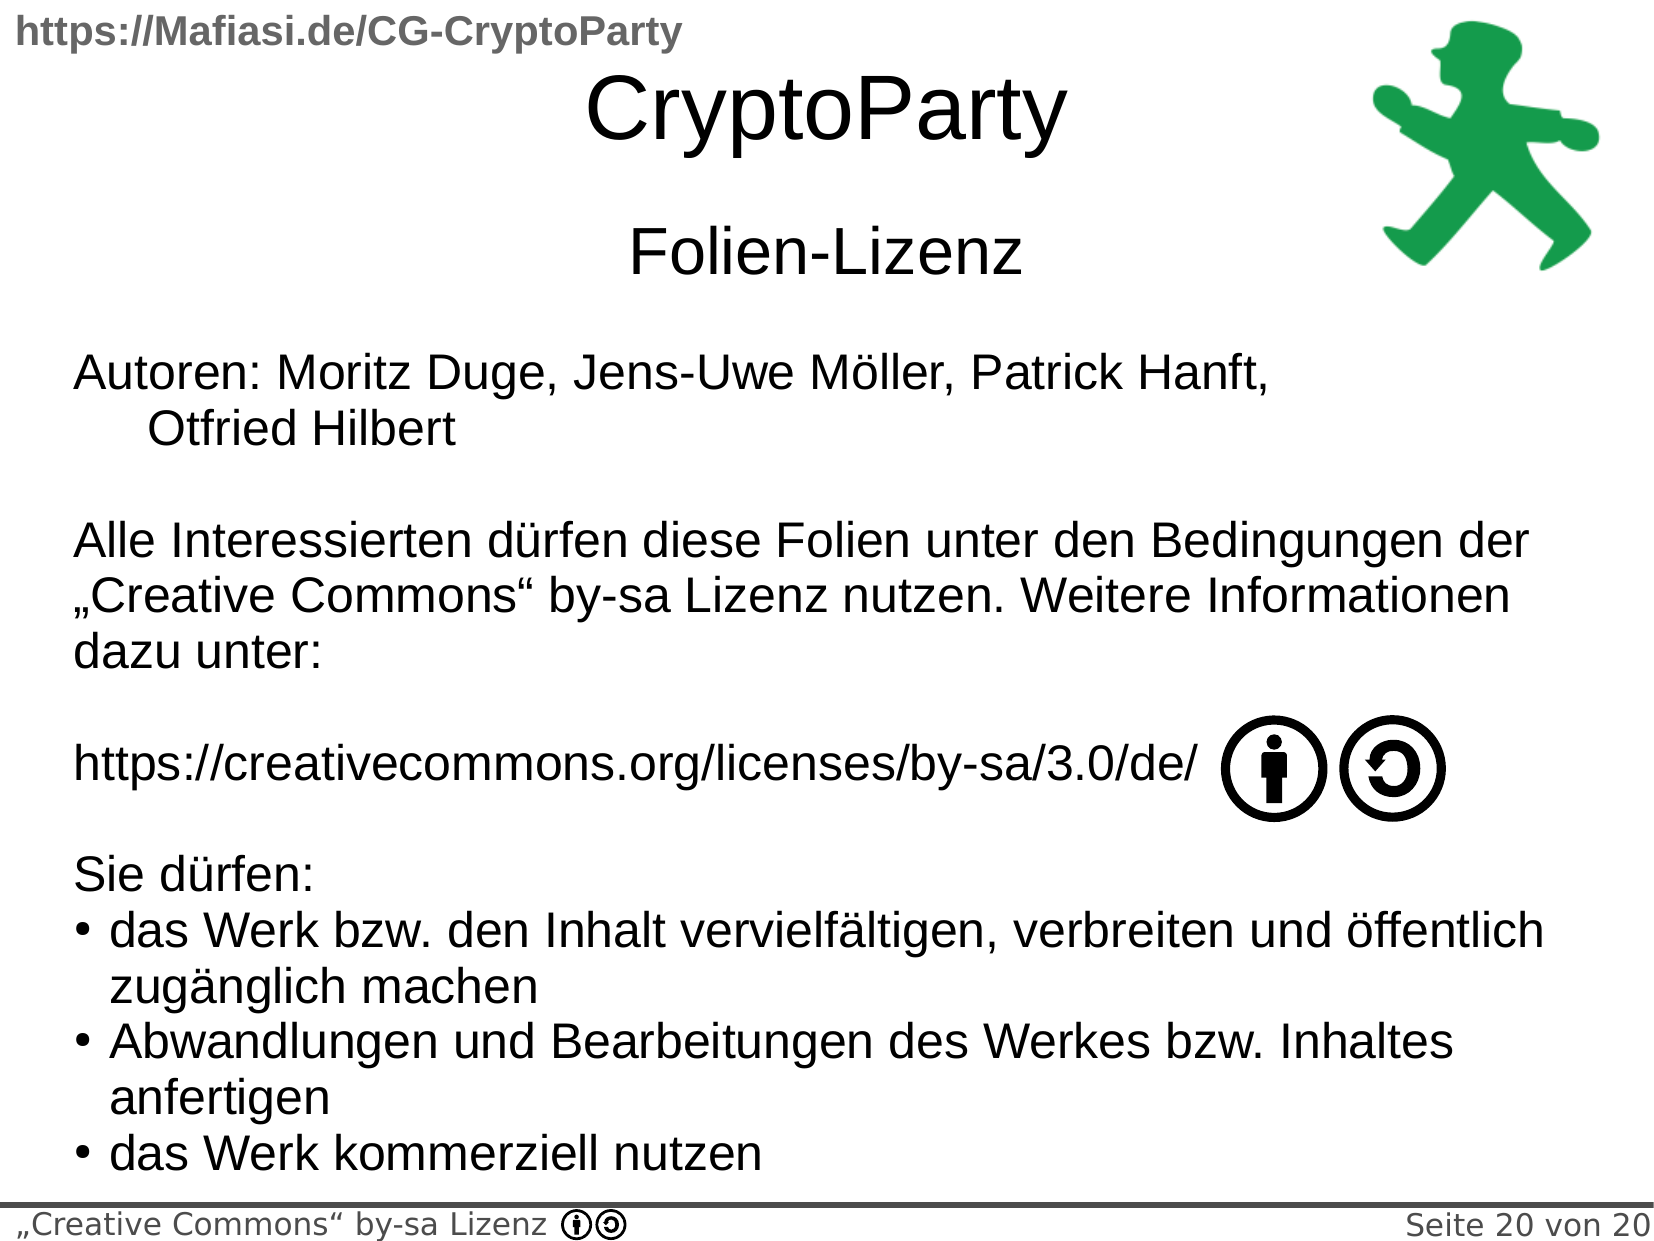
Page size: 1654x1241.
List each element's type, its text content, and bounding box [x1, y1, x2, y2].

picture [1317, 0, 1654, 313]
text_box Folien-Lizenz Autoren: Moritz Duge, Jens-Uwe Möller, Patrick Hanft, Otfried Hilbert Alle Interessierten dürfen diese Folien unter den Bedingungen der „Creative Commons“ by-sa Lizenz nutzen. Weitere Informationen dazu unter: https://creativecommons.org/licenses/by-sa/3.0/de/ Sie dürfen: das Werk bzw. den Inhalt vervielfältigen, verbreiten und öffentlich zugänglich machen Abwandlungen und Bearbeitungen des Werkes bzw. Inhaltes anfertigen das Werk kommerziell nutzen [59, 206, 1595, 1241]
picture [1220, 715, 1328, 823]
picture [1339, 715, 1446, 822]
